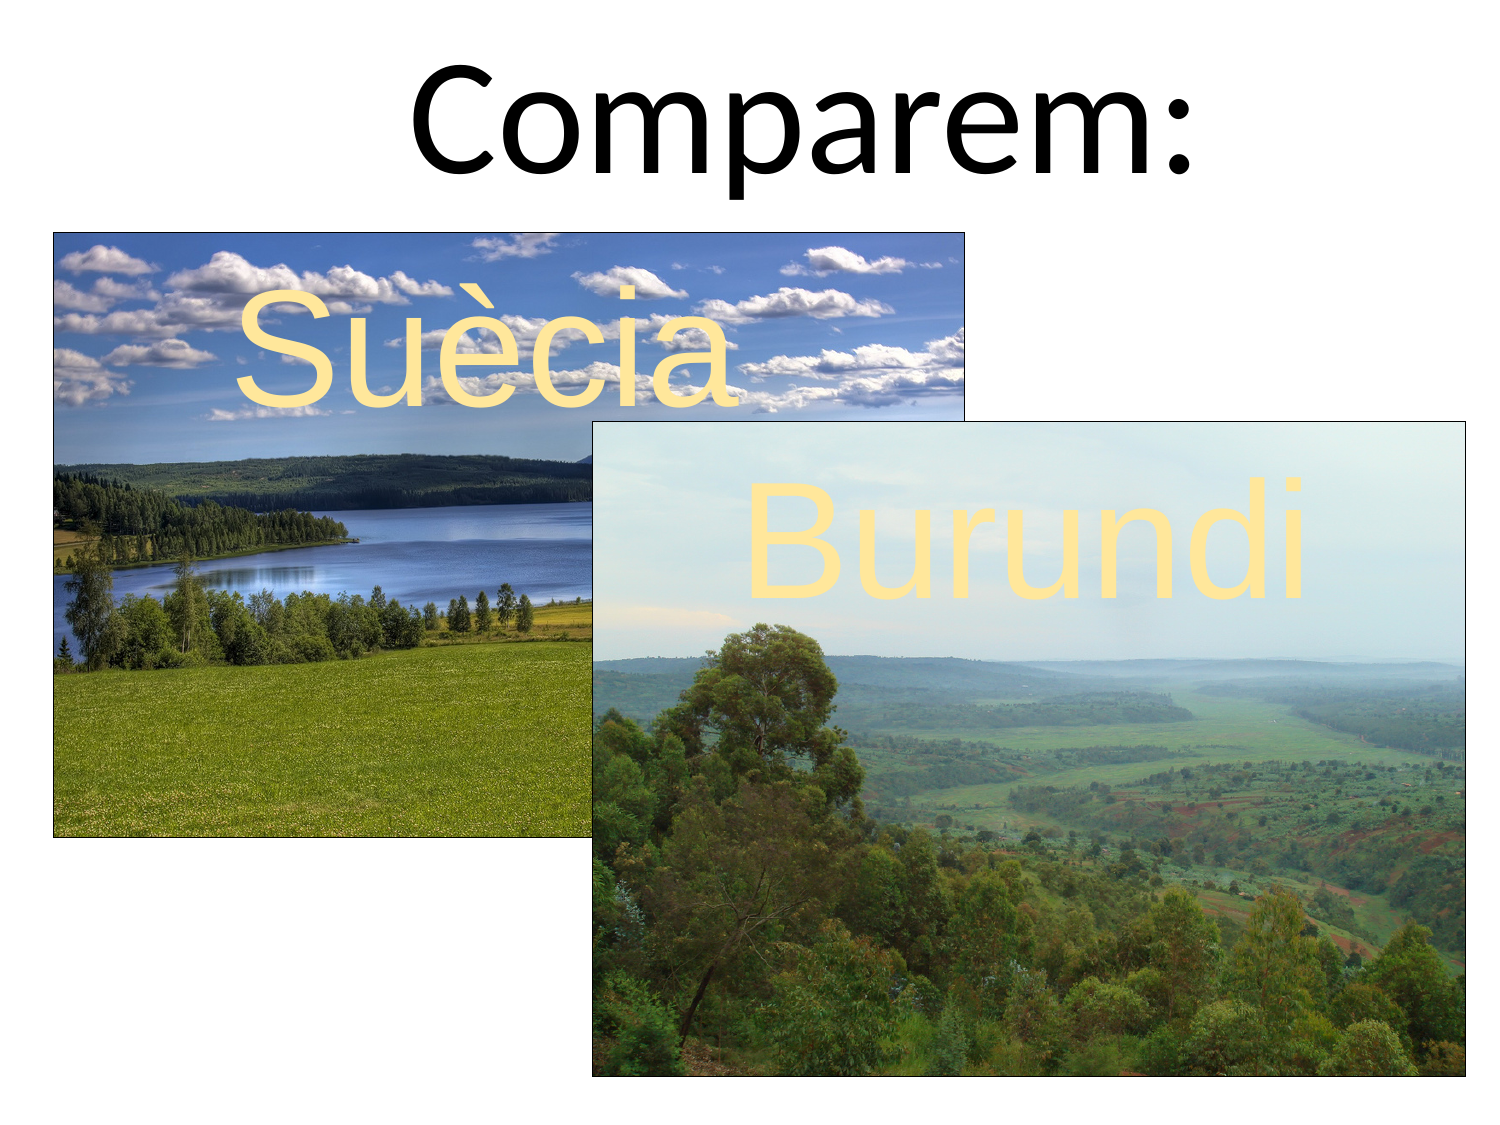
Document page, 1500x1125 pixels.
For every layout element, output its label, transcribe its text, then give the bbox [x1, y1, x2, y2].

text_box Burundi [664, 424, 1388, 640]
picture [53, 232, 1466, 1077]
text_box Suècia [123, 231, 847, 447]
text_box Comparem: [255, 0, 1356, 295]
